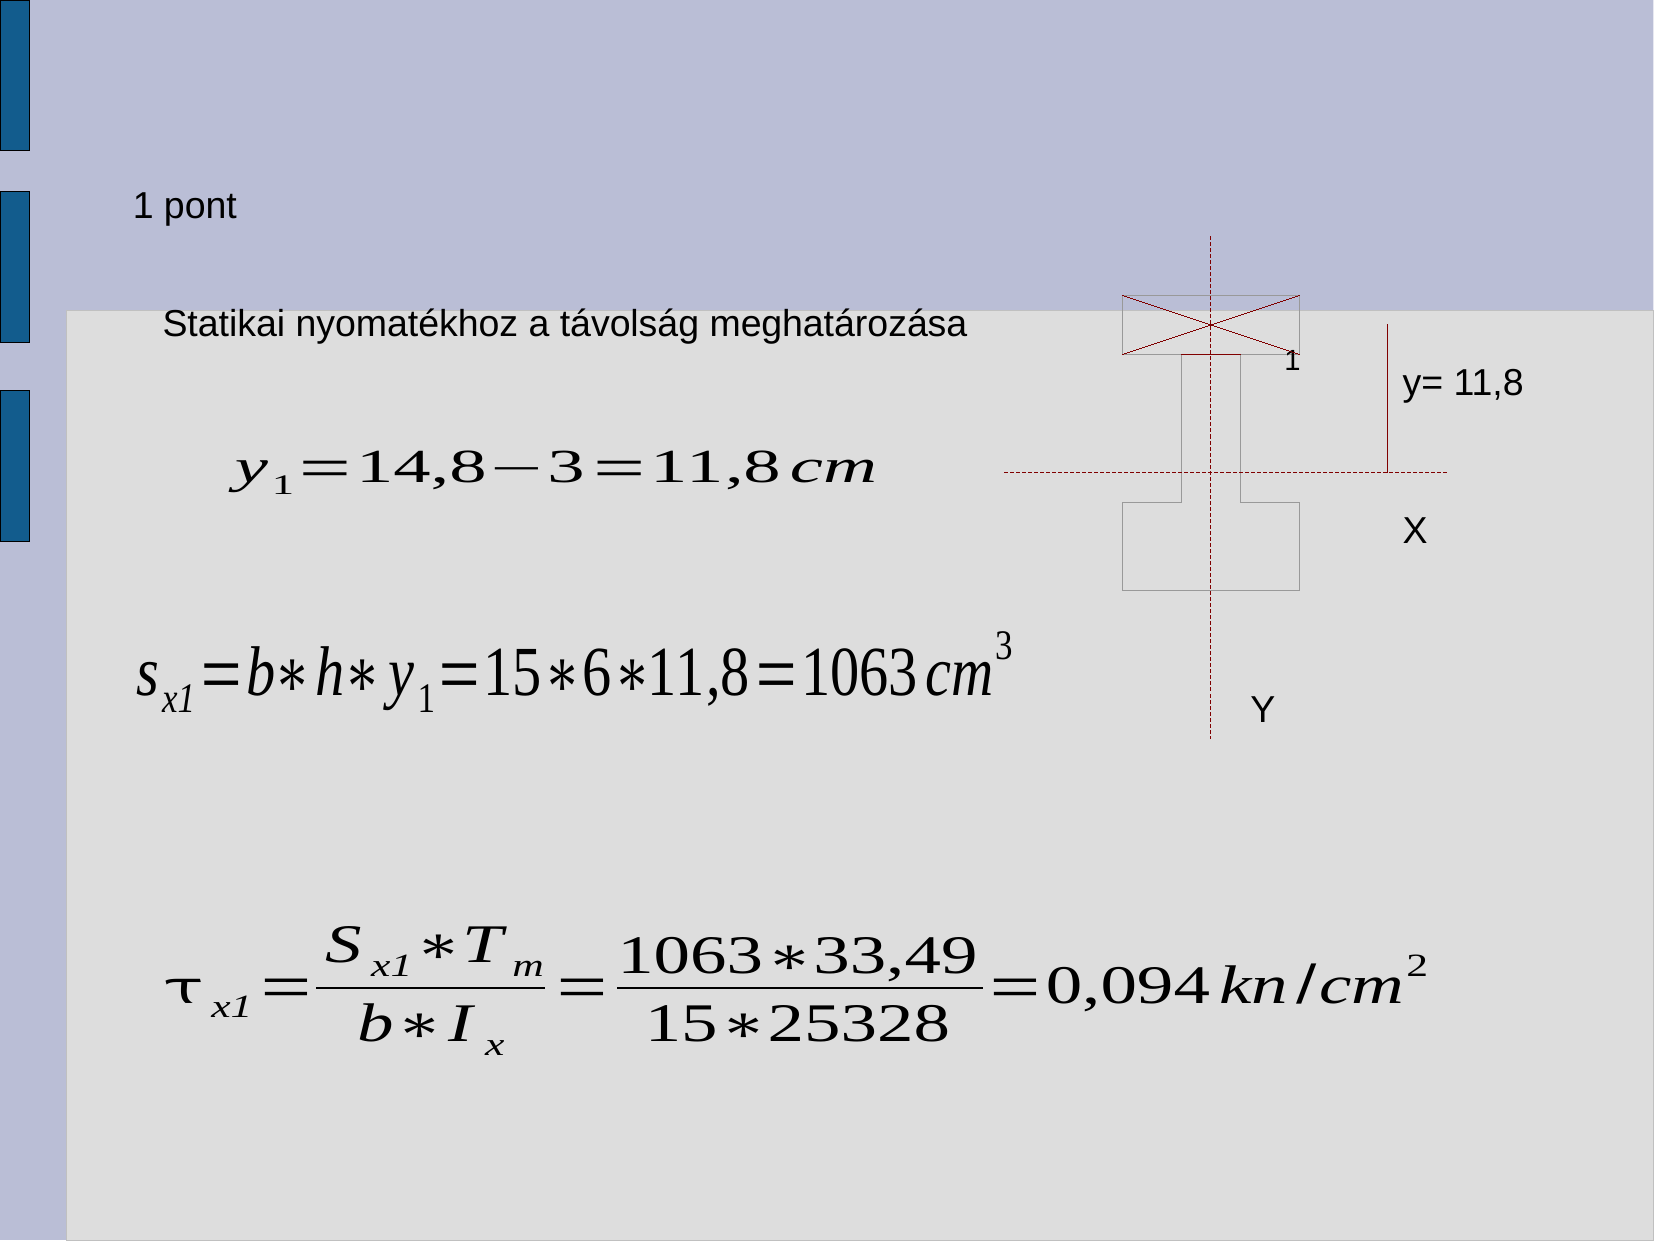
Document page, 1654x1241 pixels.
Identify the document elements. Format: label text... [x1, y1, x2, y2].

chart [118, 620, 1025, 721]
text_box y= 11,8 [1387, 354, 1565, 412]
chart [147, 915, 1447, 1063]
text_box 1 [1269, 336, 1329, 384]
text_box Y [1235, 681, 1300, 739]
chart [206, 441, 894, 502]
text_box 1 pont [118, 177, 739, 235]
text_box X [1387, 501, 1452, 559]
text_box Statikai nyomatékhoz a távolság meghatározása [147, 295, 1004, 353]
